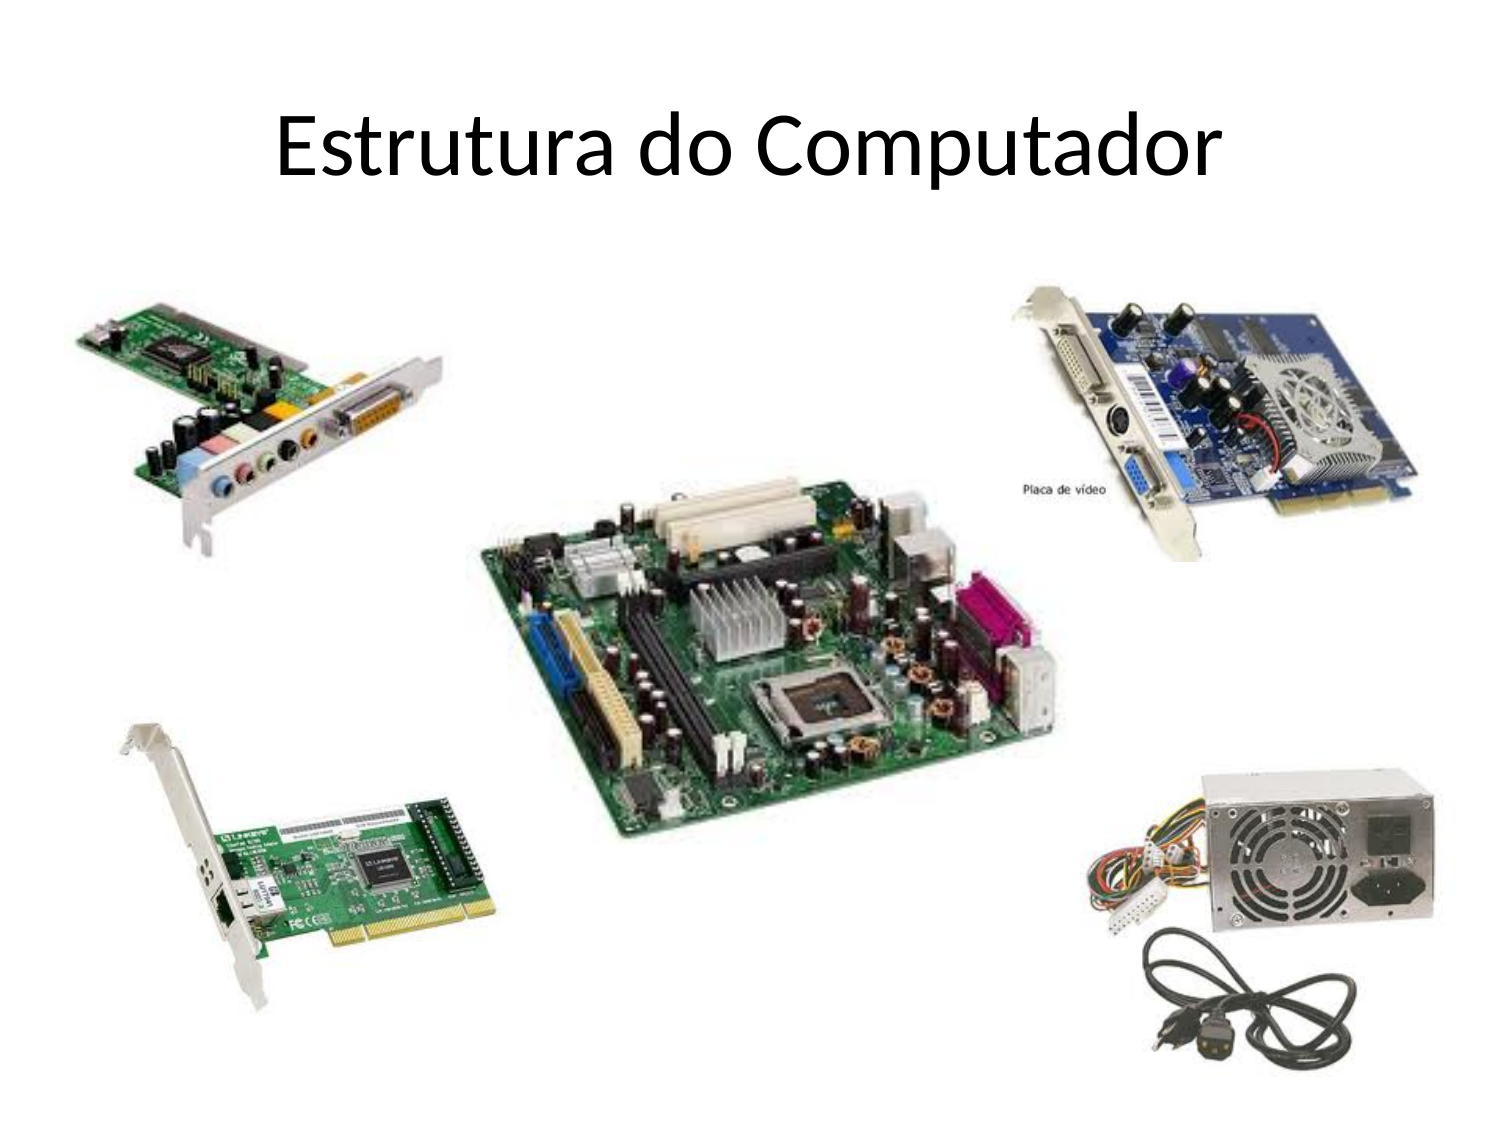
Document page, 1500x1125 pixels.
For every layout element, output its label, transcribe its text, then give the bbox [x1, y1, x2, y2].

picture [1080, 751, 1459, 1077]
picture [112, 278, 1433, 1026]
title Estrutura do Computador [75, 45, 1426, 233]
picture [64, 290, 455, 571]
